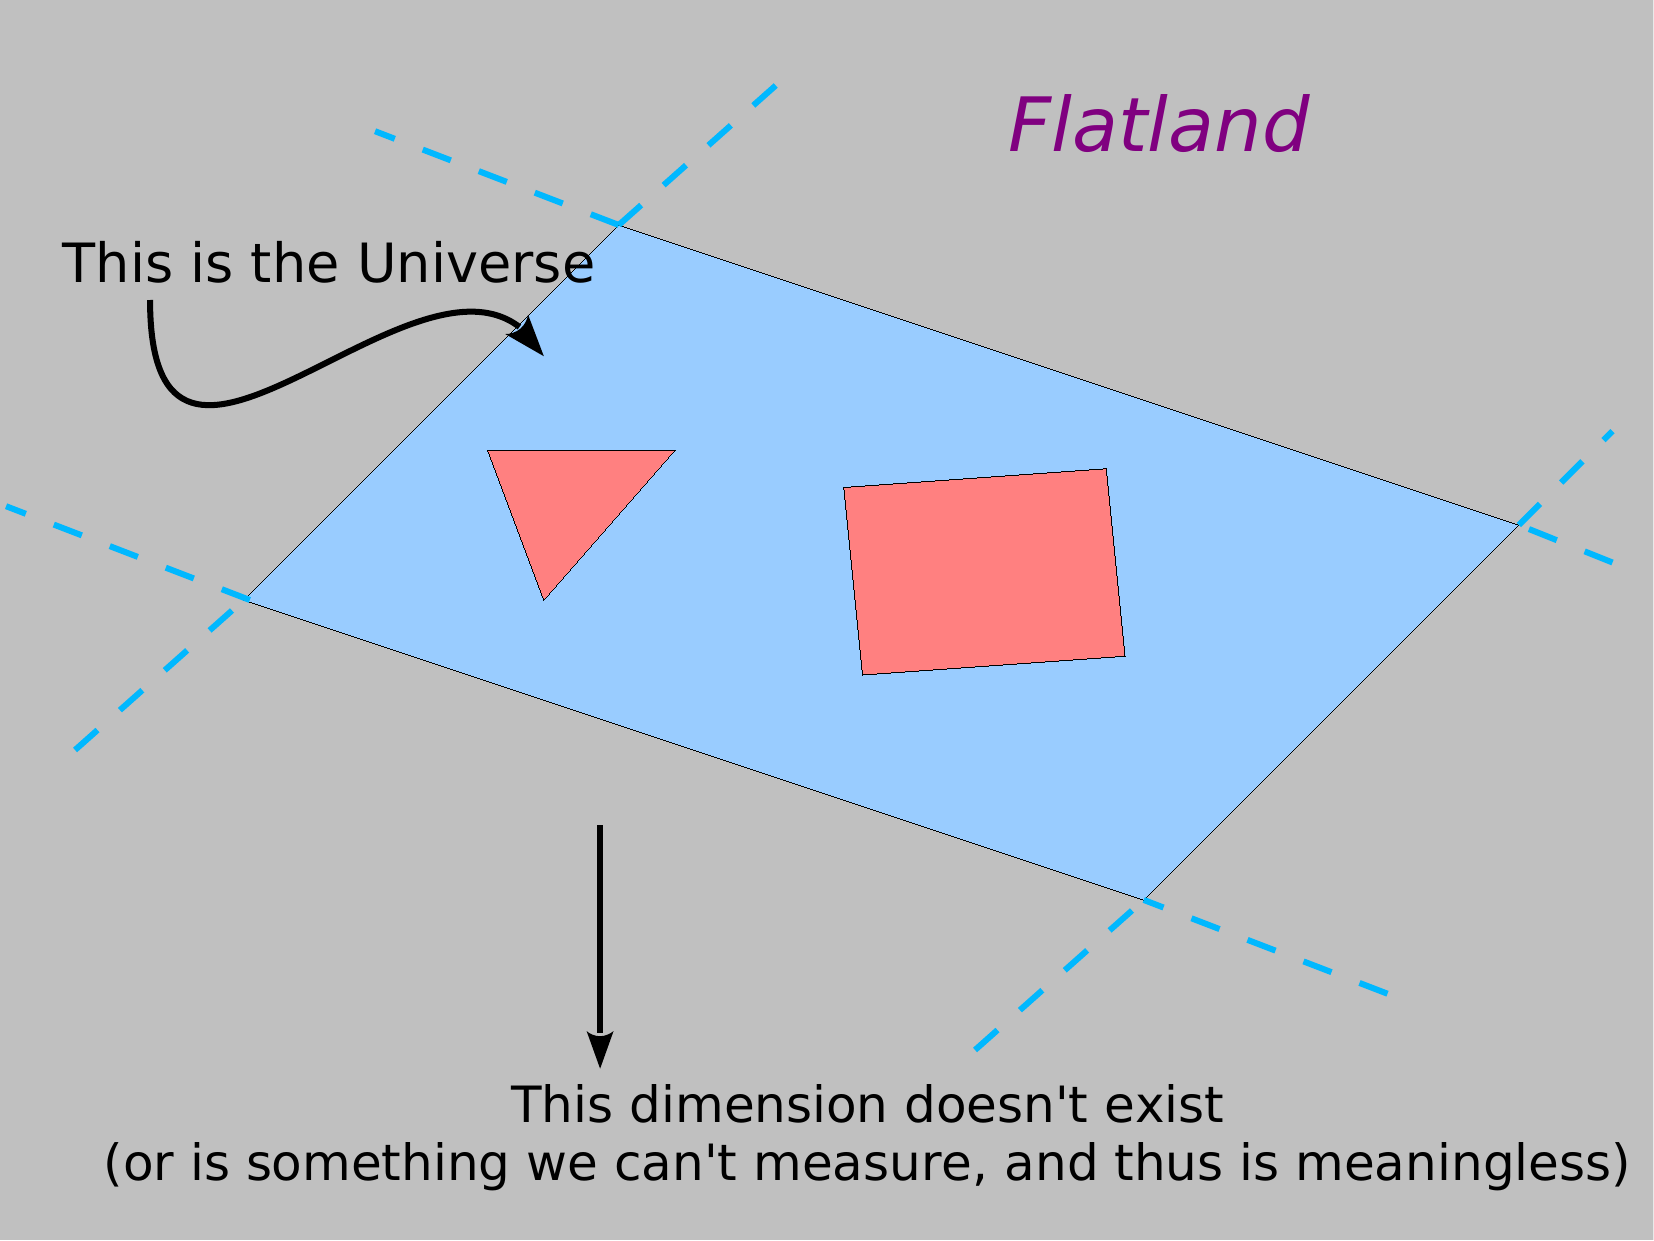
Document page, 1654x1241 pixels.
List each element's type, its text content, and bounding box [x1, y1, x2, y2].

text_box [248, 226, 1518, 900]
text_box This is the Universe [47, 225, 612, 305]
text_box This dimension doesn't exist (or is something we can't measure, and thus is meaningless) [88, 1068, 1614, 1213]
text_box [520, 316, 527, 326]
text_box Flatland [993, 75, 1319, 178]
